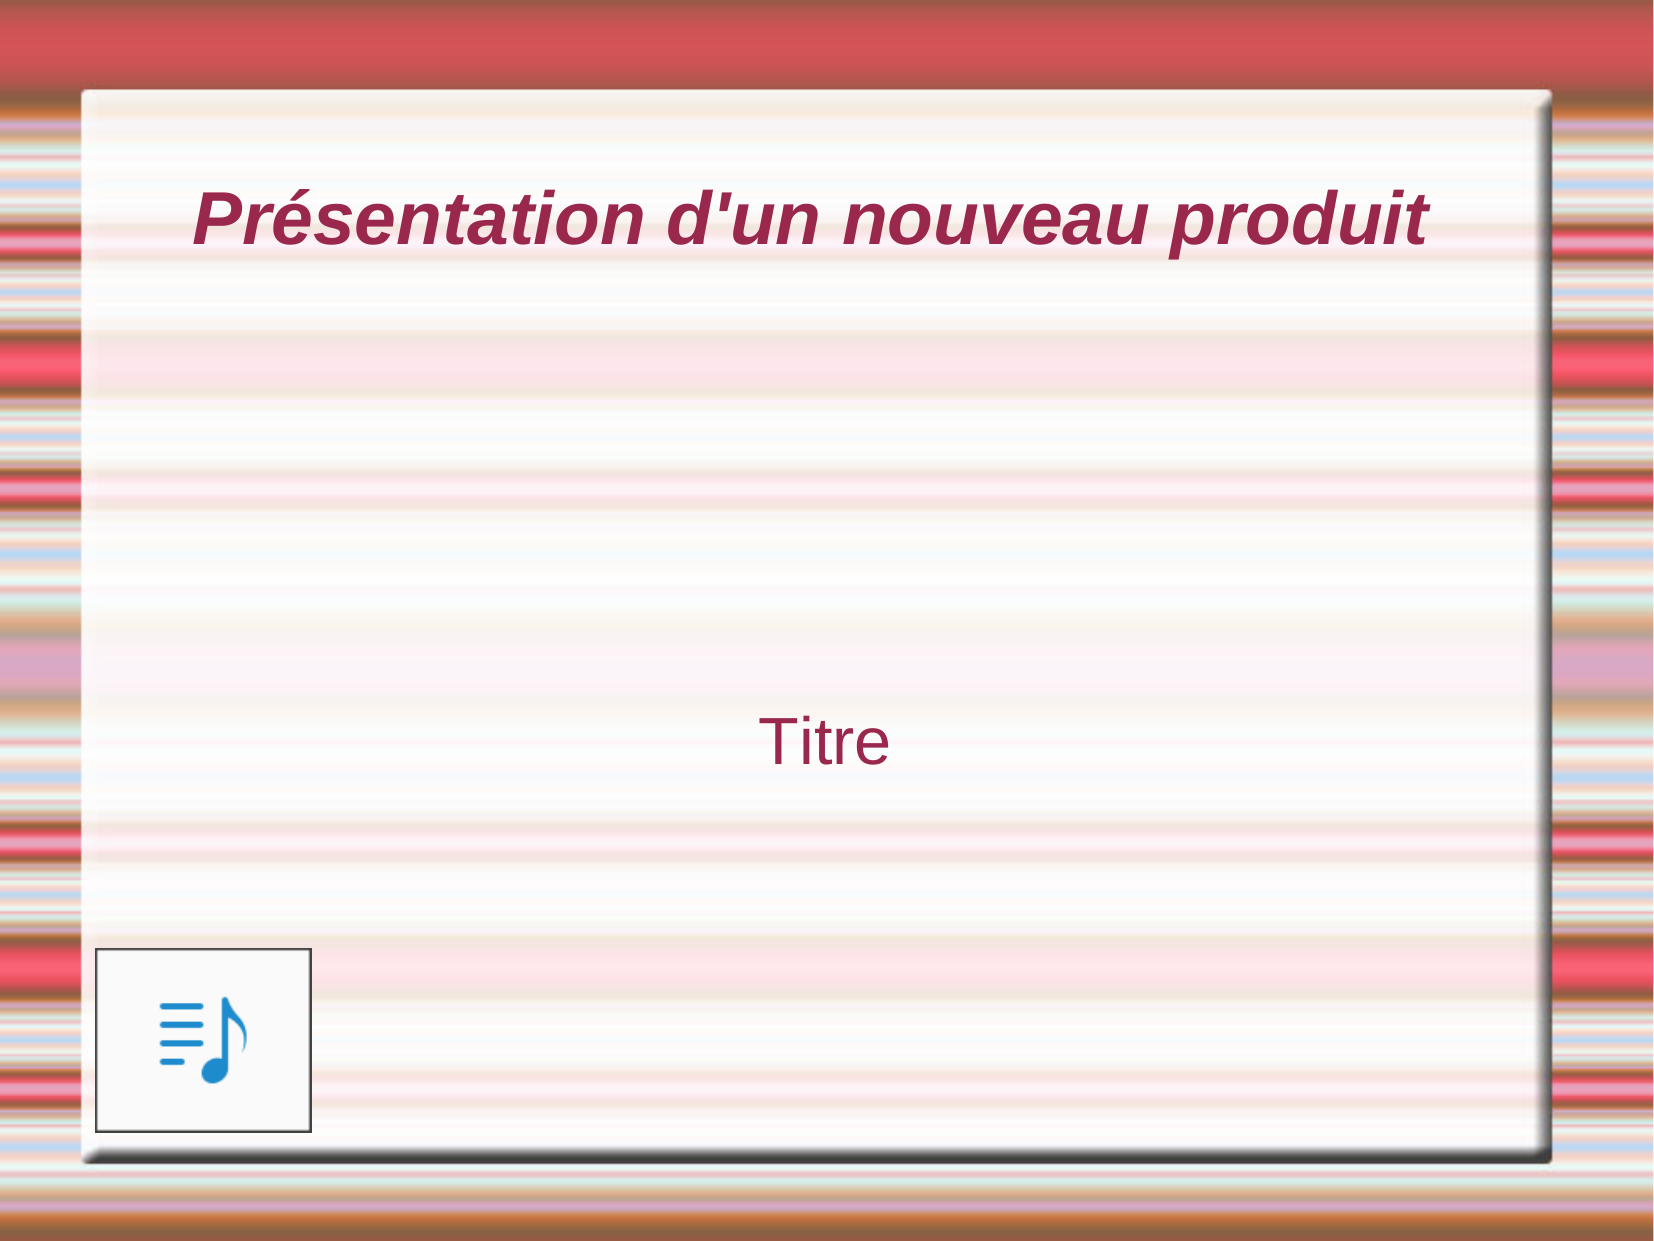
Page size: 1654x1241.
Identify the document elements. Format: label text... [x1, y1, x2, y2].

subtitle Titre [134, 350, 1516, 1132]
picture [0, 0, 1654, 1241]
text_box [94, 947, 313, 1134]
title Présentation d'un nouveau produit [88, 114, 1534, 322]
